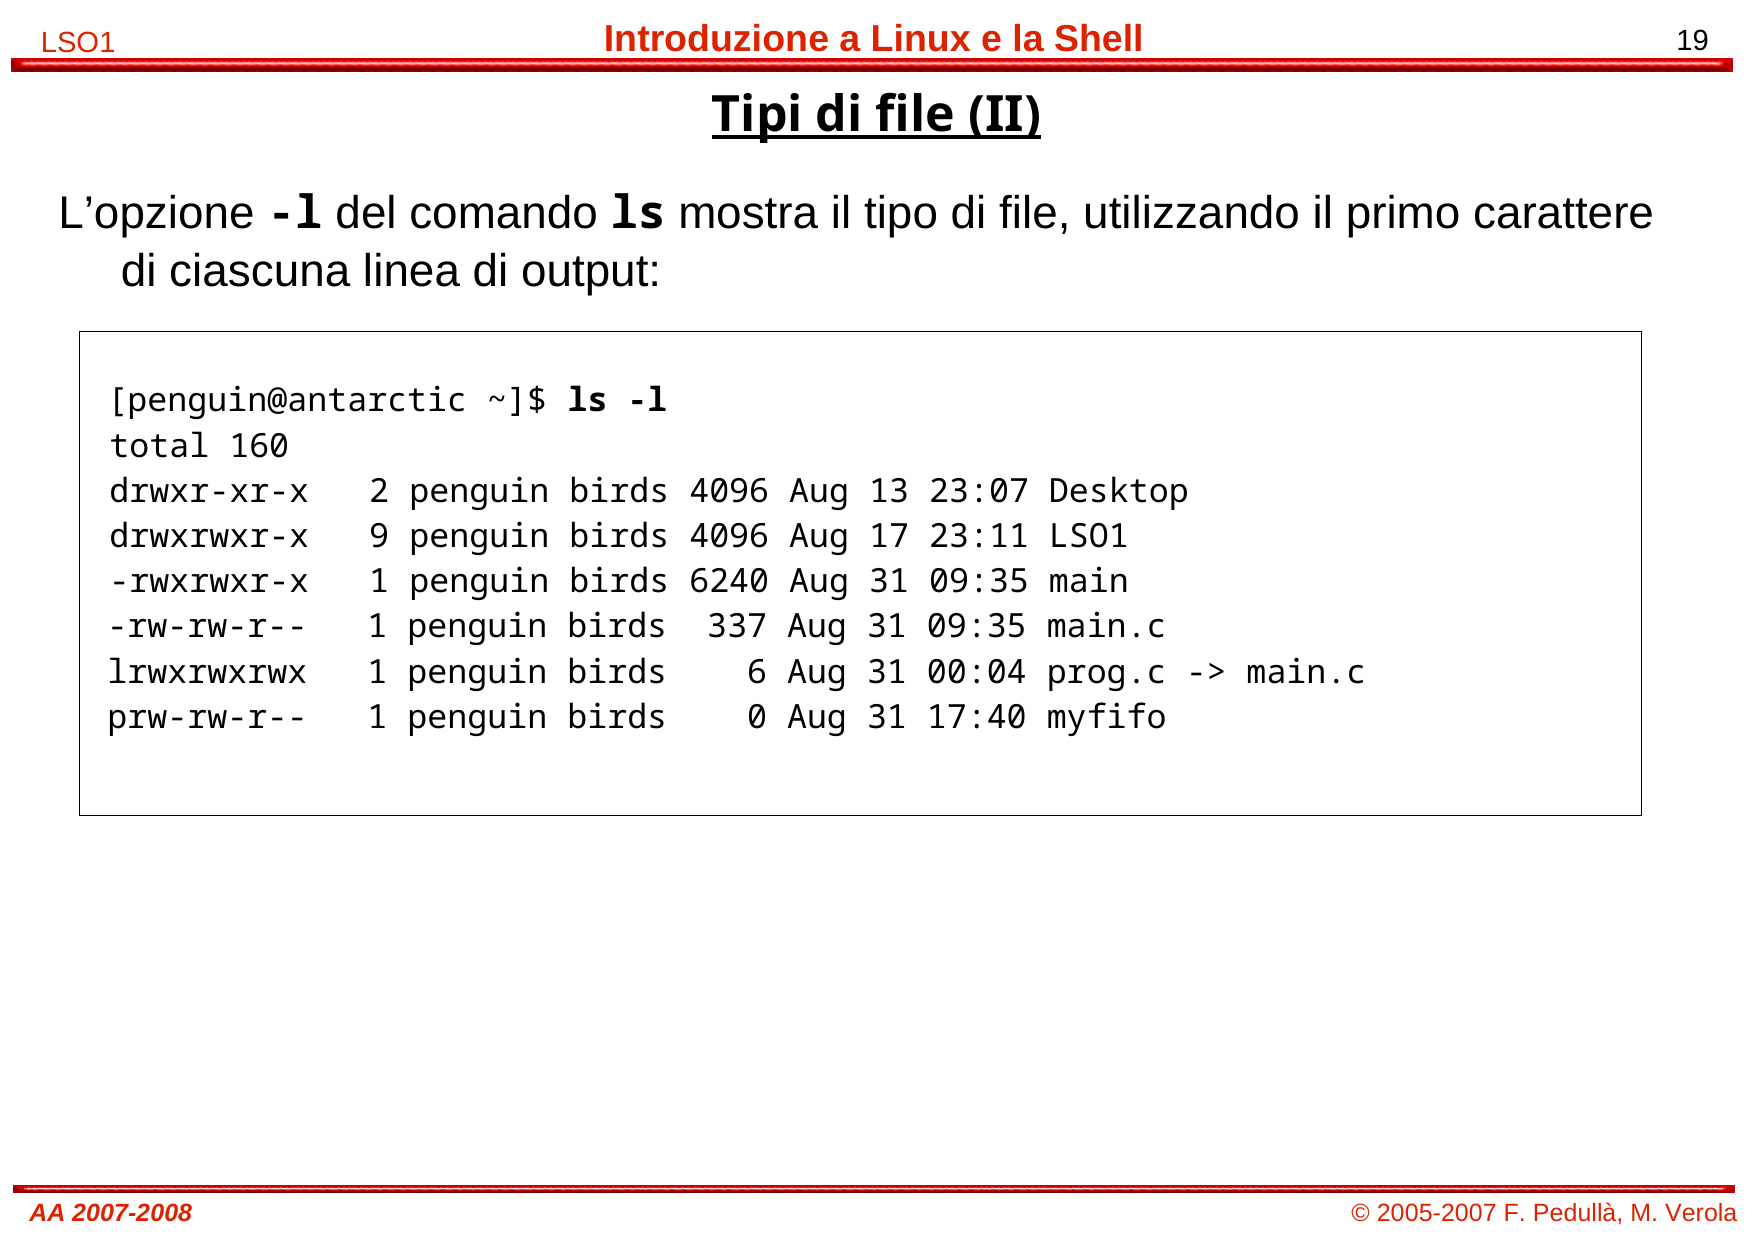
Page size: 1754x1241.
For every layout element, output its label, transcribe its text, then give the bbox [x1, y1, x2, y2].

text_box [penguin@antarctic ~]$ ls -l total 160 drwxr-xr-x 2 penguin birds 4096 Aug 13 23:07 Desktop drwxrwxr-x 9 penguin birds 4096 Aug 17 23:11 LSO1 -rwxrwxr-x 1 penguin birds 6240 Aug 31 09:35 main -rw-rw-r-- 1 penguin birds 337 Aug 31 09:35 main.c lrwxrwxrwx 1 penguin birds 6 Aug 31 00:04 prog.c -> main.c prw-rw-r-- 1 penguin birds 0 Aug 31 17:40 myfifo [79, 331, 1642, 793]
list L’opzione -l del comando ls mostra il tipo di file, utilizzando il primo carattere di ciascuna linea di output: [58, 179, 1696, 442]
title Tipi di file (II) [40, 66, 1714, 162]
picture [13, 1185, 1735, 1193]
picture [11, 58, 1733, 72]
